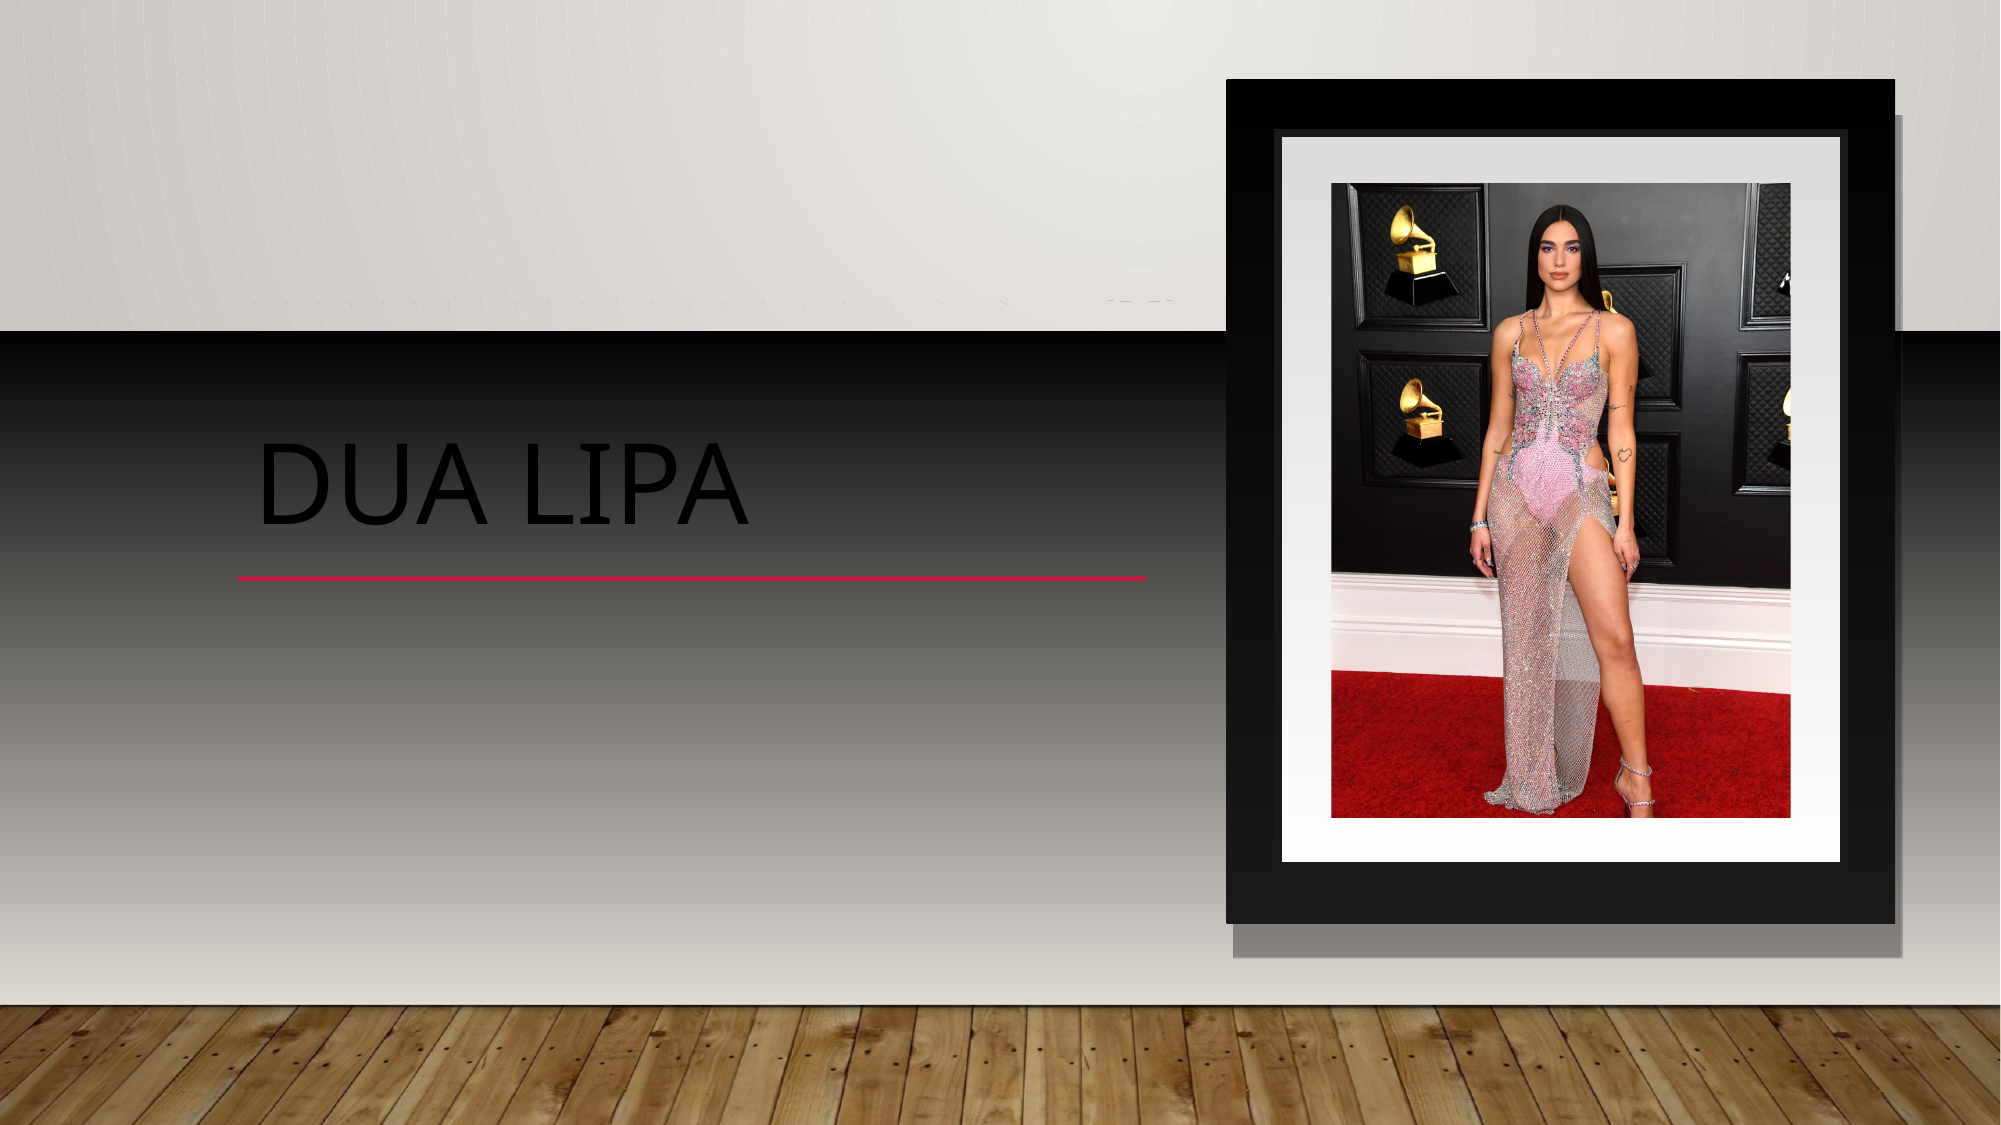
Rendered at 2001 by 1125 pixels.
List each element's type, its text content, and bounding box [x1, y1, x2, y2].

picture [1331, 183, 1791, 818]
picture [0, 1005, 2000, 1125]
text_box [0, 0, 2000, 1005]
title DUA LIPA [238, 160, 1145, 549]
